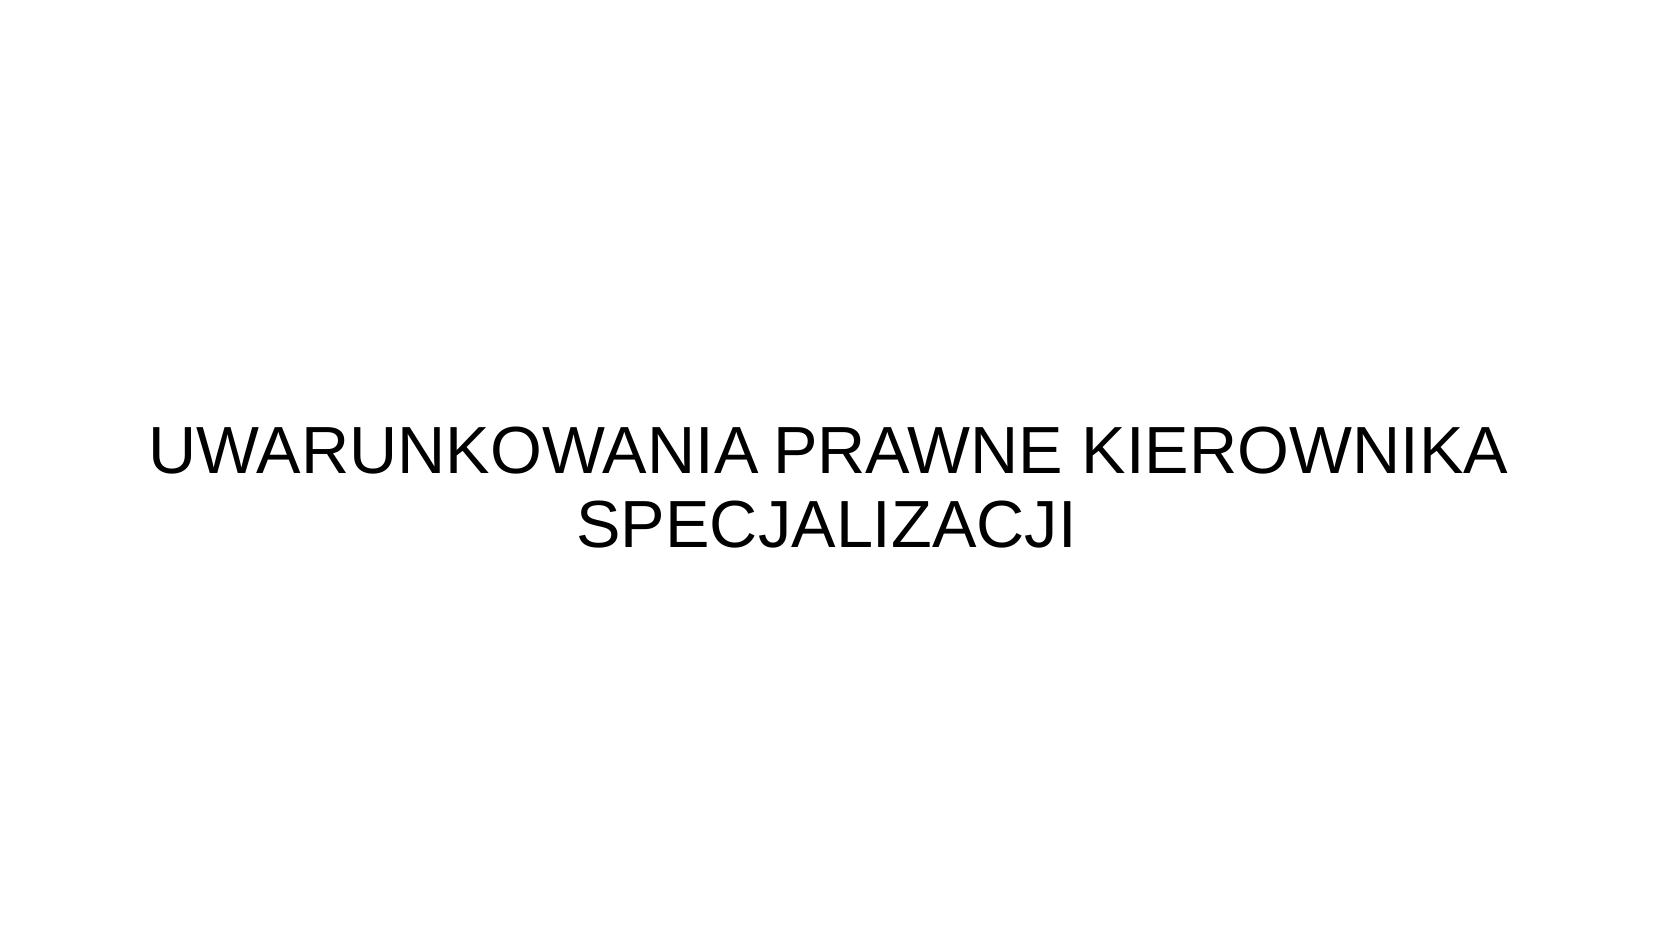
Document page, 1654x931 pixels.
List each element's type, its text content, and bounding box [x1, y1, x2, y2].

subtitle UWARUNKOWANIA PRAWNE KIEROWNIKA SPECJALIZACJI [82, 217, 1571, 758]
